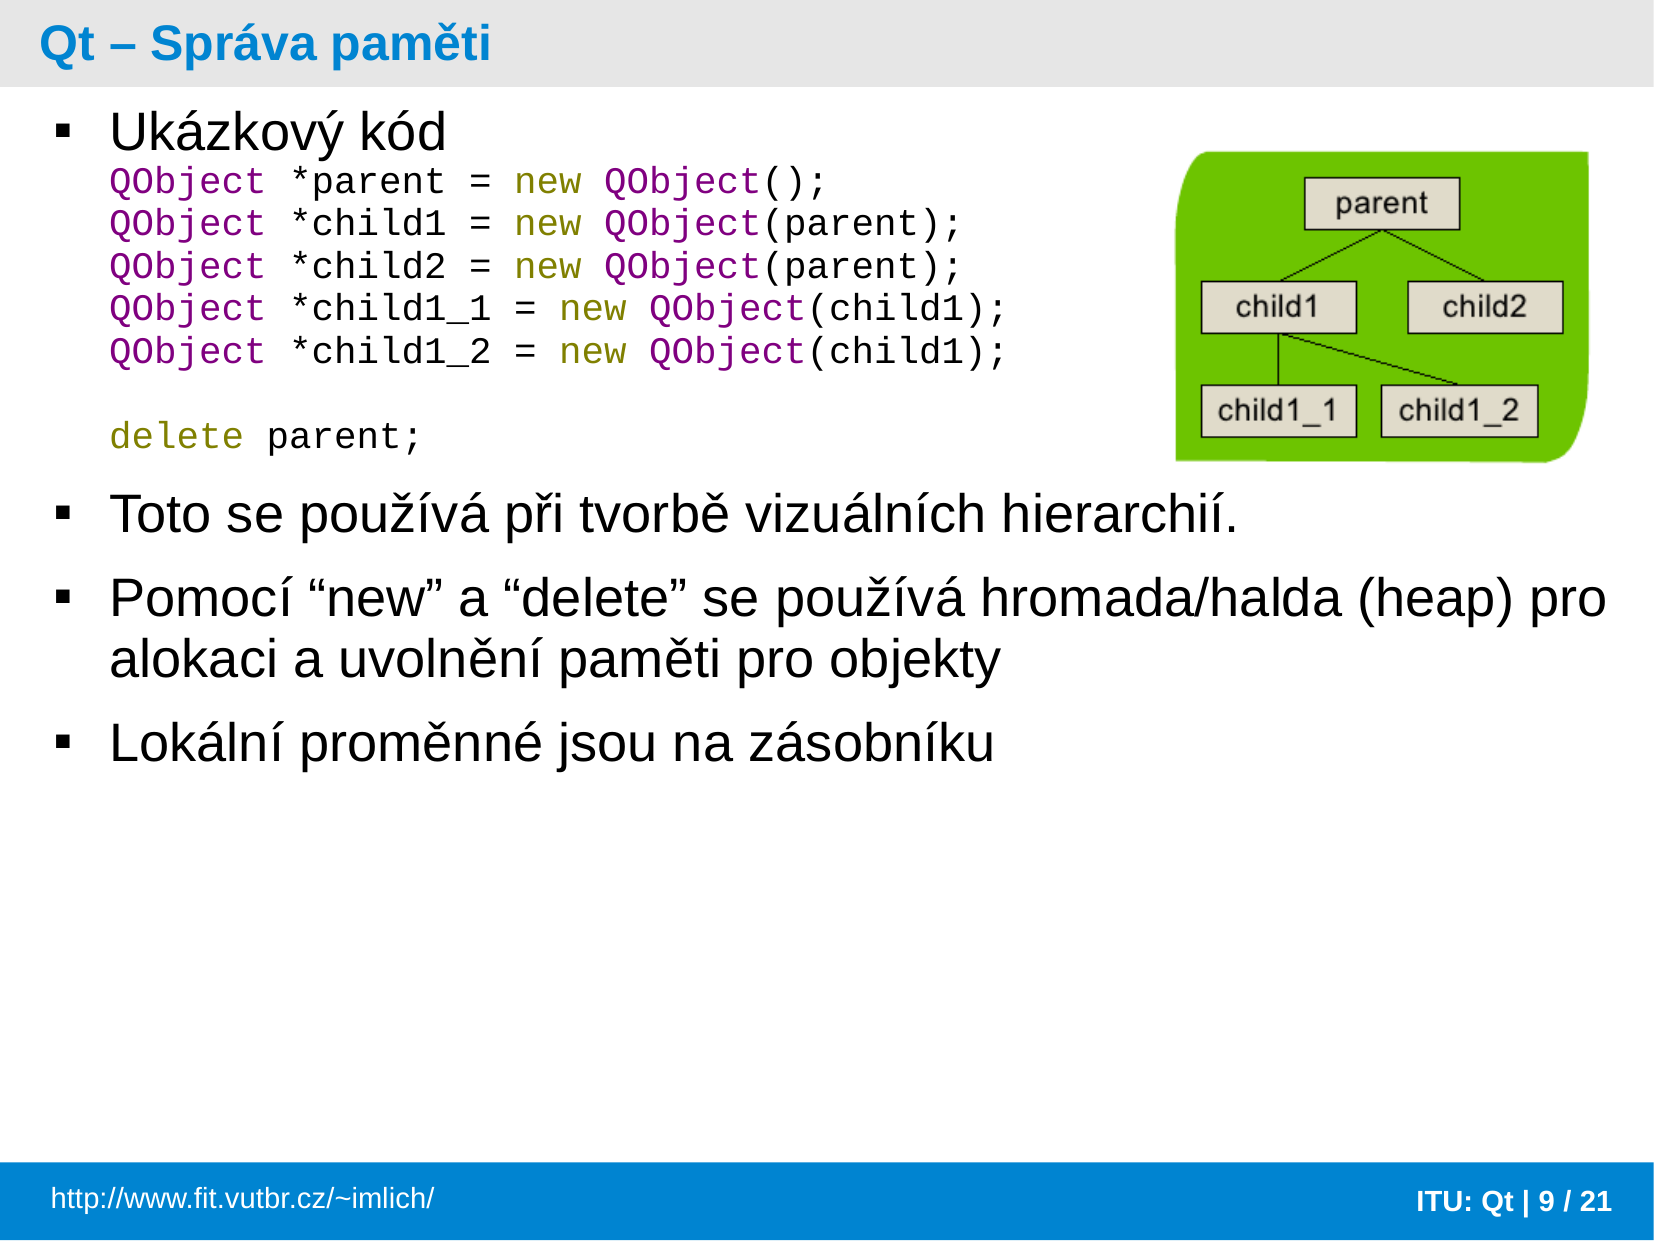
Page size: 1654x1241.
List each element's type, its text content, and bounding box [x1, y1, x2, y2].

title Qt – Správa paměti [39, 5, 1615, 81]
picture [1162, 149, 1600, 468]
list Ukázkový kód QObject *parent = new QObject(); QObject *child1 = new QObject(parent); QObject *child2 = new QObject(parent); QObject *child1_1 = new QObject(child1); QObject *child1_2 = new QObject(child1); delete parent; Toto se používá při tvorbě vizuálních hierarchií. Pomocí “new” a “delete” se používá hromada/halda (heap) pro alokaci a uvolnění paměti pro objekty Lokální proměnné jsou na zásobníku [38, 101, 1616, 1126]
